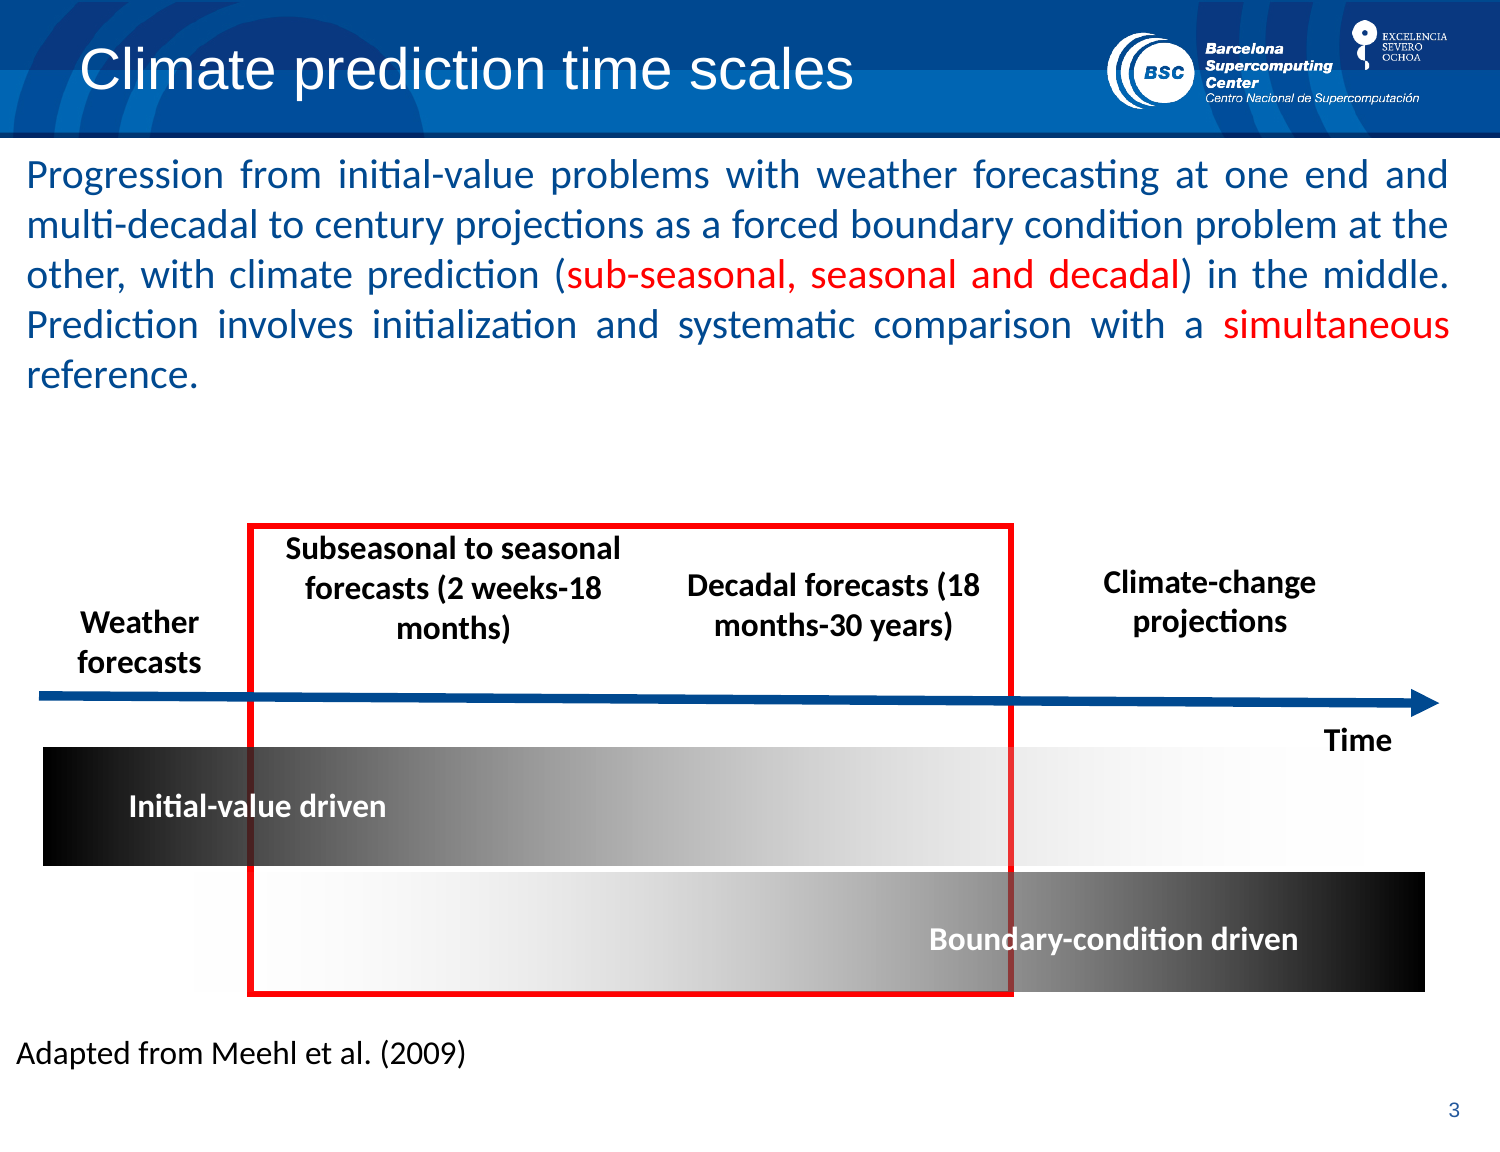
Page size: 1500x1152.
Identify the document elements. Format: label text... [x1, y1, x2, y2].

text_box [191, 872, 1425, 992]
text_box Decadal forecasts (18 months-30 years) [649, 555, 1019, 651]
text_box Time [1254, 710, 1462, 766]
text_box Adapted from Meehl et al. (2009) [2, 1022, 651, 1079]
text_box Climate-change projections [1025, 552, 1395, 648]
title Climate prediction time scales [65, 23, 1081, 139]
list Progression from initial-value problems with weather forecasting at one end and multi-decadal to century projections as a forced boundary condition problem at the other, with climate prediction (sub-seasonal, seasonal and decadal) in the middle. Prediction involves initialization and systematic comparison with a simultaneous reference. [11, 138, 1483, 1045]
text_box Weather forecasts [36, 592, 243, 688]
text_box Boundary-condition driven [826, 909, 1403, 966]
picture [0, 0, 1500, 138]
text_box [43, 747, 1366, 866]
text_box Initial-value driven [51, 776, 465, 833]
text_box Subseasonal to seasonal forecasts (2 weeks-18 months) [258, 518, 650, 654]
